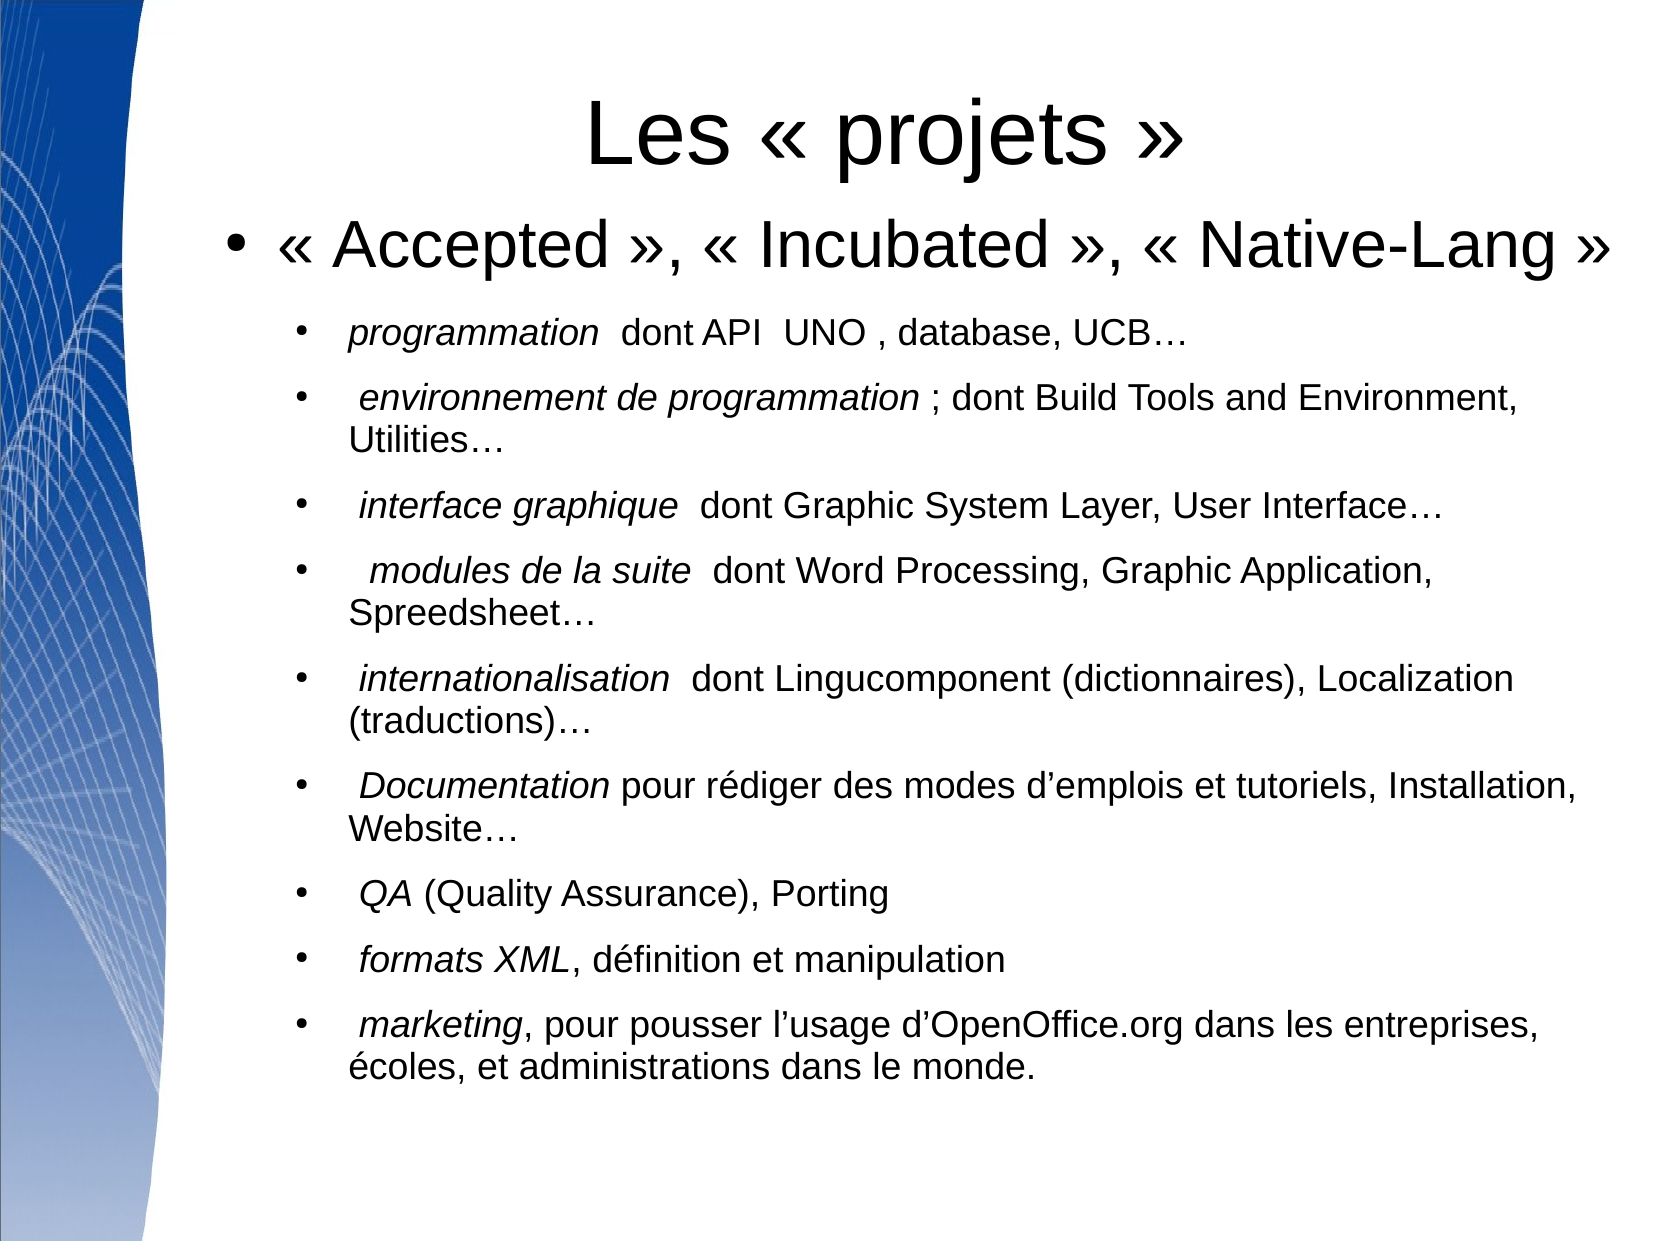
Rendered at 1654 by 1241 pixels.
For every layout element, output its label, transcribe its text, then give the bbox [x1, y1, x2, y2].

list « Accepted », « Incubated », « Native-Lang » programmation dont API UNO , database, UCB… environnement de programmation ; dont Build Tools and Environment, Utilities… interface graphique dont Graphic System Layer, User Interface… modules de la suite dont Word Processing, Graphic Application, Spreedsheet… internationalisation dont Lingucomponent (dictionnaires), Localization (traductions)… Documentation pour rédiger des modes d’emplois et tutoriels, Installation, Website… QA (Quality Assurance), Porting formats XML, définition et manipulation marketing, pour pousser l’usage d’OpenOffice.org dans les entreprises, écoles, et administrations dans le monde. [206, 206, 1625, 1154]
title Les « projets » [177, 36, 1595, 230]
picture [0, 0, 178, 1241]
